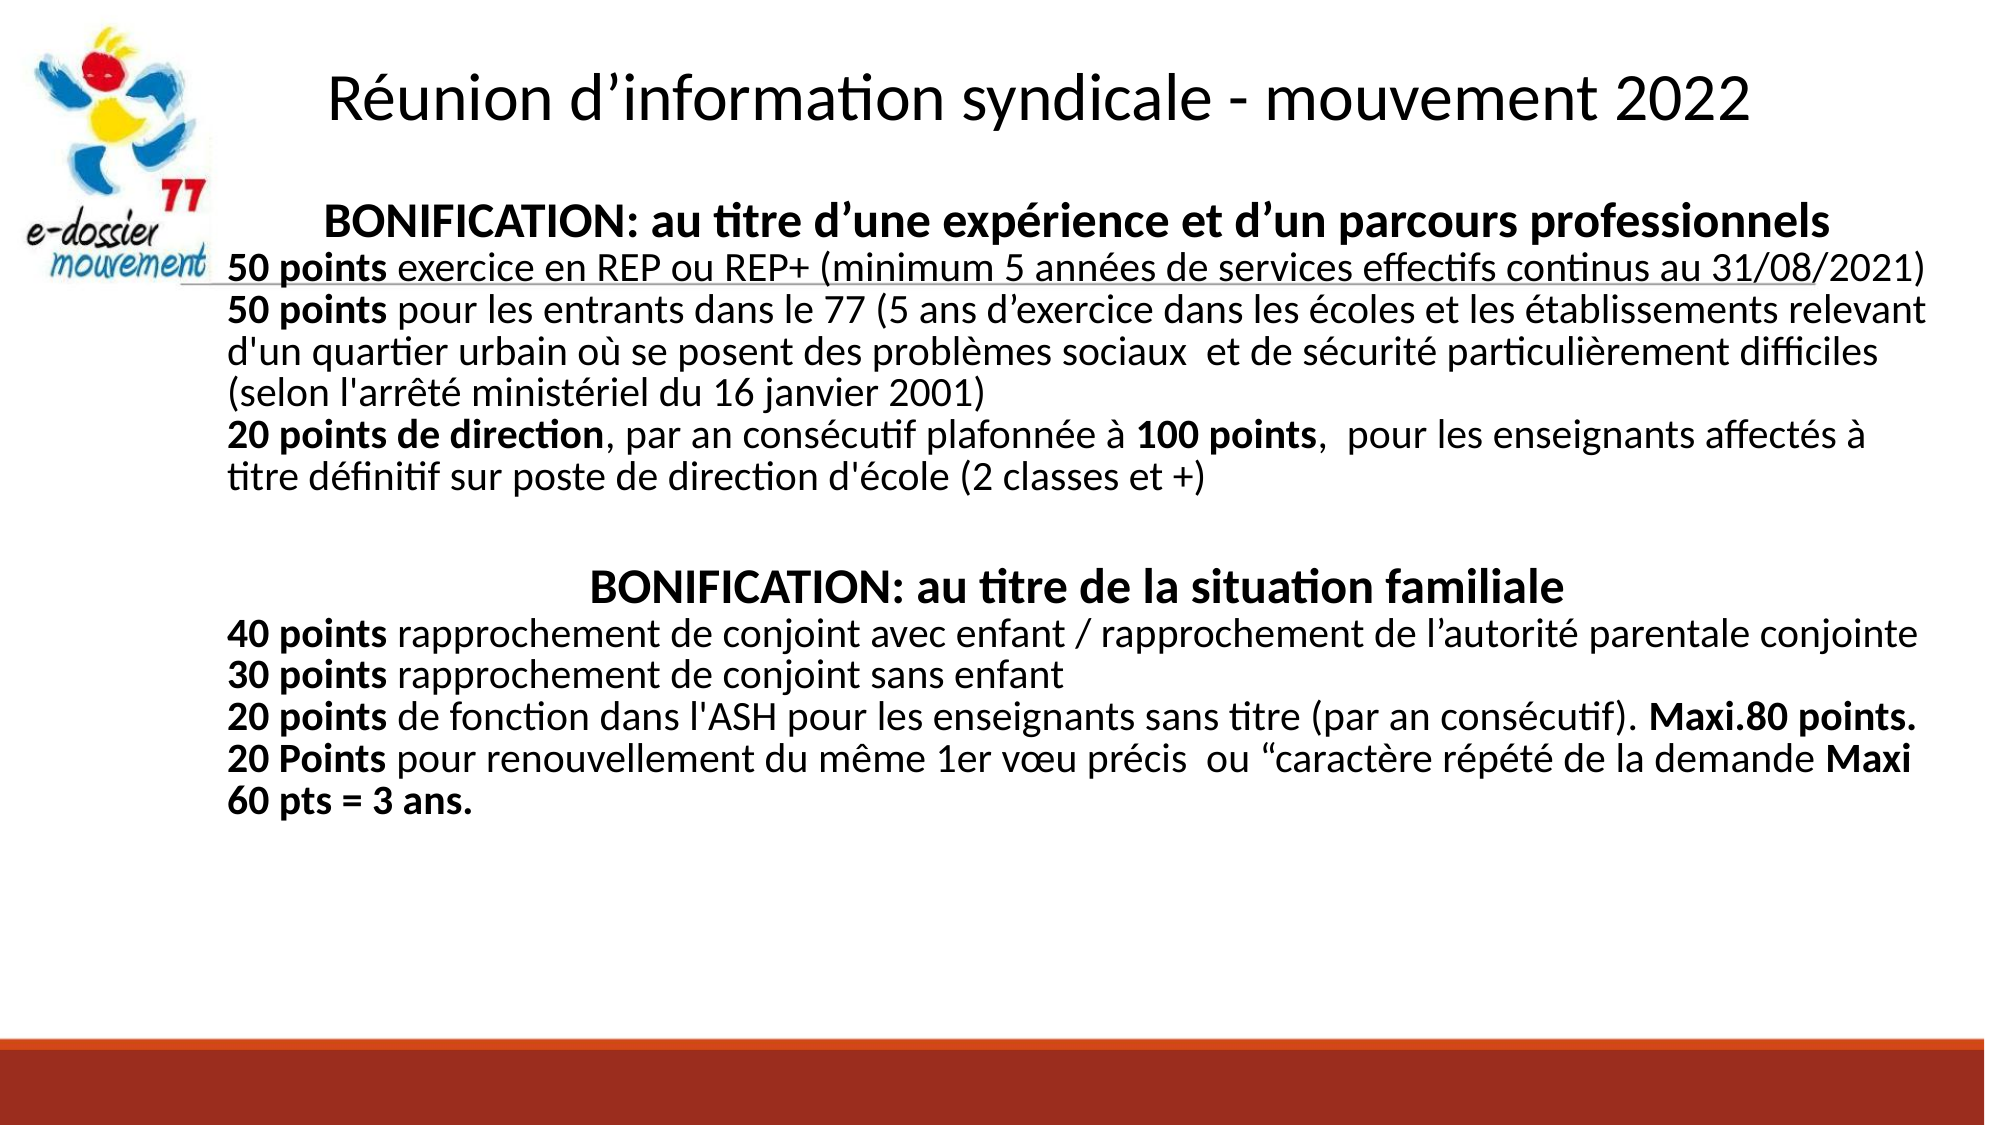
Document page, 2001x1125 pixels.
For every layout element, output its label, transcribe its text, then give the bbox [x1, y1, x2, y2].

text_box Réunion d’information syndicale - mouvement 2022 [327, 55, 1861, 138]
text_box BONIFICATION: au titre d’une expérience et d’un parcours professionnels 50 points exercice en REP ou REP+ (minimum 5 années de services effectifs continus au 31/08/2021) 50 points pour les entrants dans le 77 (5 ans d’exercice dans les écoles et les établissements relevant d'un quartier urbain où se posent des problèmes sociaux et de sécurité particulièrement difficiles (selon l'arrêté ministériel du 16 janvier 2001) 20 points de direction, par an consécutif plafonnée à 100 points, pour les enseignants affectés à titre définitif sur poste de direction d'école (2 classes et +) BONIFICATION: au titre de la situation familiale 40 points rapprochement de conjoint avec enfant / rapprochement de l’autorité parentale conjointe 30 points rapprochement de conjoint sans enfant 20 points de fonction dans l'ASH pour les enseignants sans titre (par an consécutif). Maxi.80 points. 20 Points pour renouvellement du même 1er vœu précis ou “caractère répété de la demande Maxi 60 pts = 3 ans. [227, 167, 1940, 867]
text_box [0, 0, 1985, 1125]
